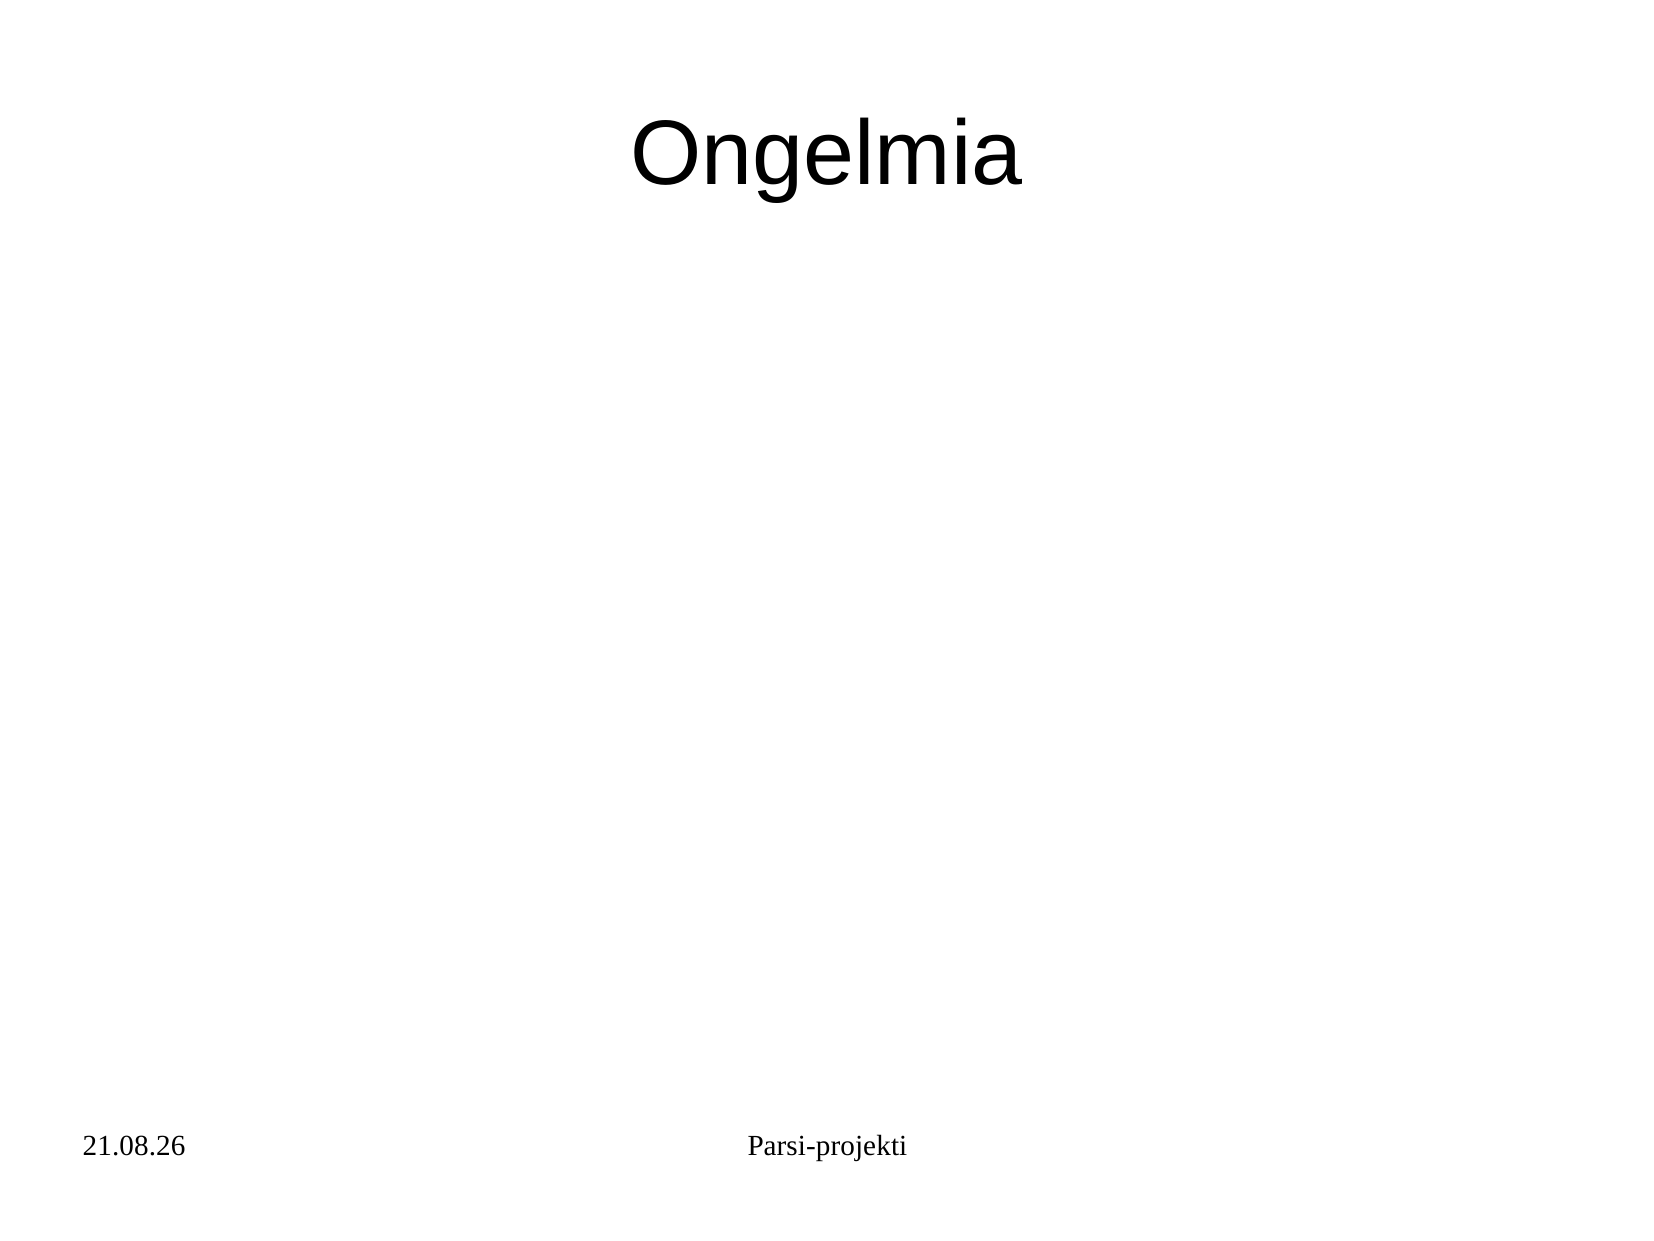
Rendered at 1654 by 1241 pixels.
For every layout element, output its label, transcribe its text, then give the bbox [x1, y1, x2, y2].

title Ongelmia [82, 49, 1571, 257]
